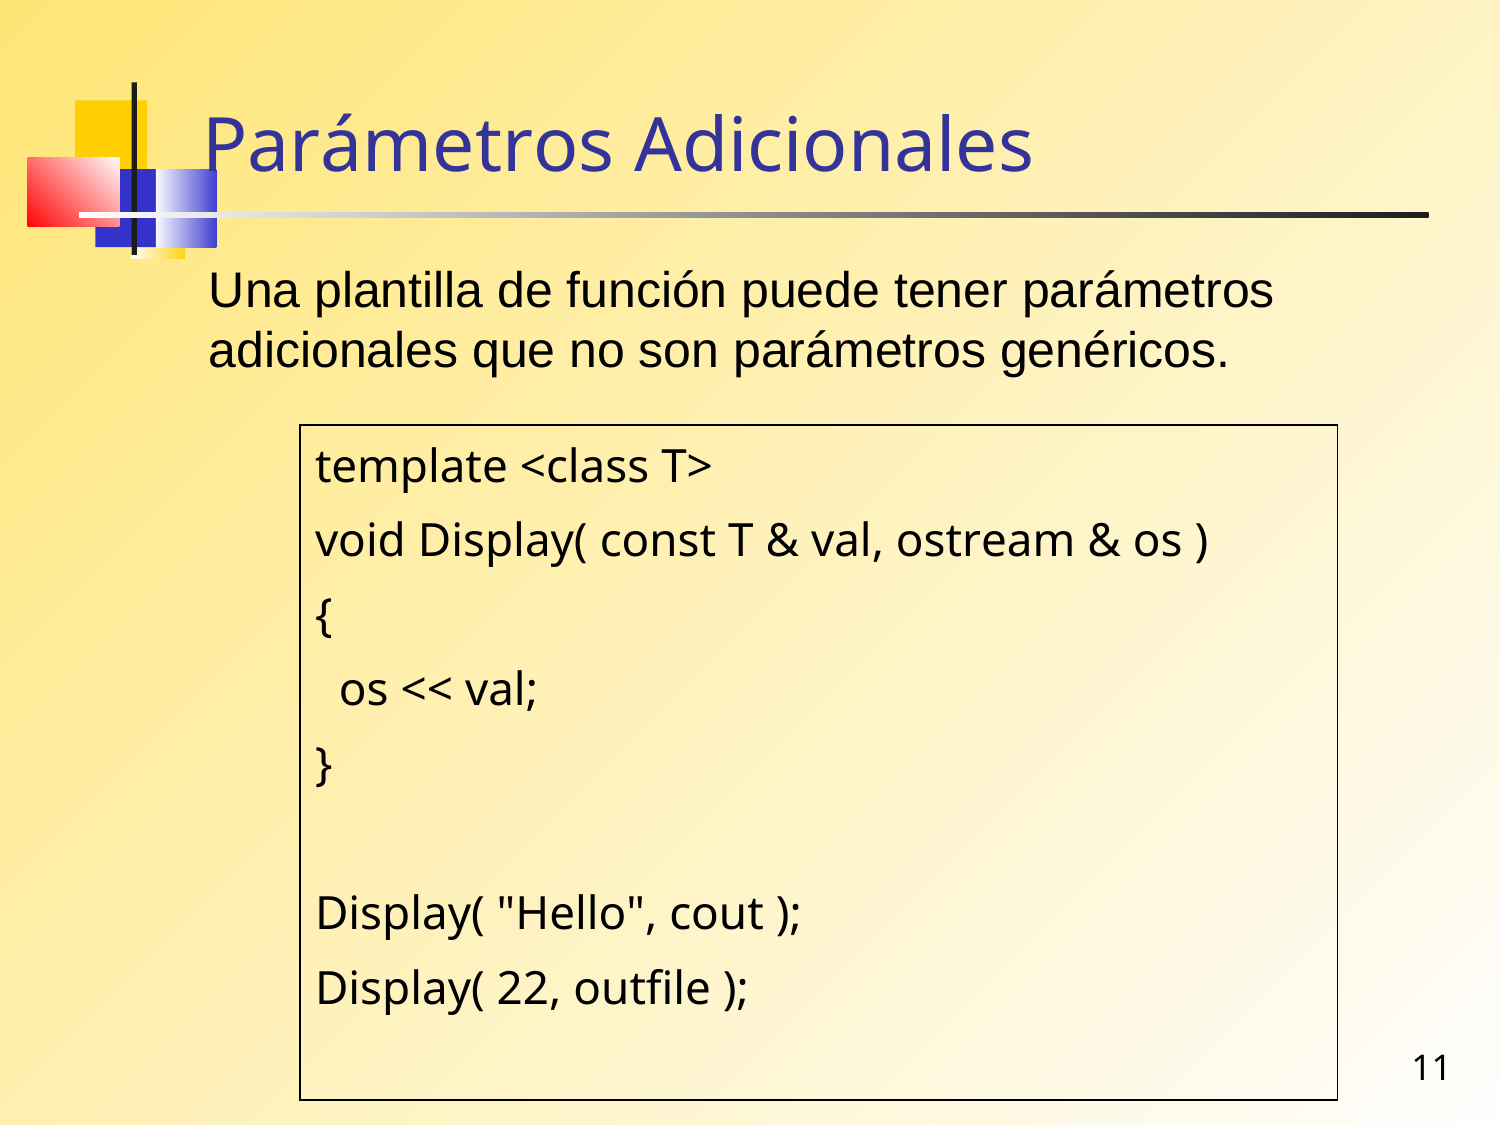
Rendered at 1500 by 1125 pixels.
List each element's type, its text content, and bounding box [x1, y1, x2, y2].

list template <class T> void Display( const T & val, ostream & os ) { os << val; } Display( "Hello", cout ); Display( 22, outfile ); [300, 424, 1338, 1038]
title Parámetros Adicionales [187, 37, 1466, 201]
text_box Una plantilla de función puede tener parámetros adicionales que no son parámetros genéricos. [174, 249, 1413, 386]
